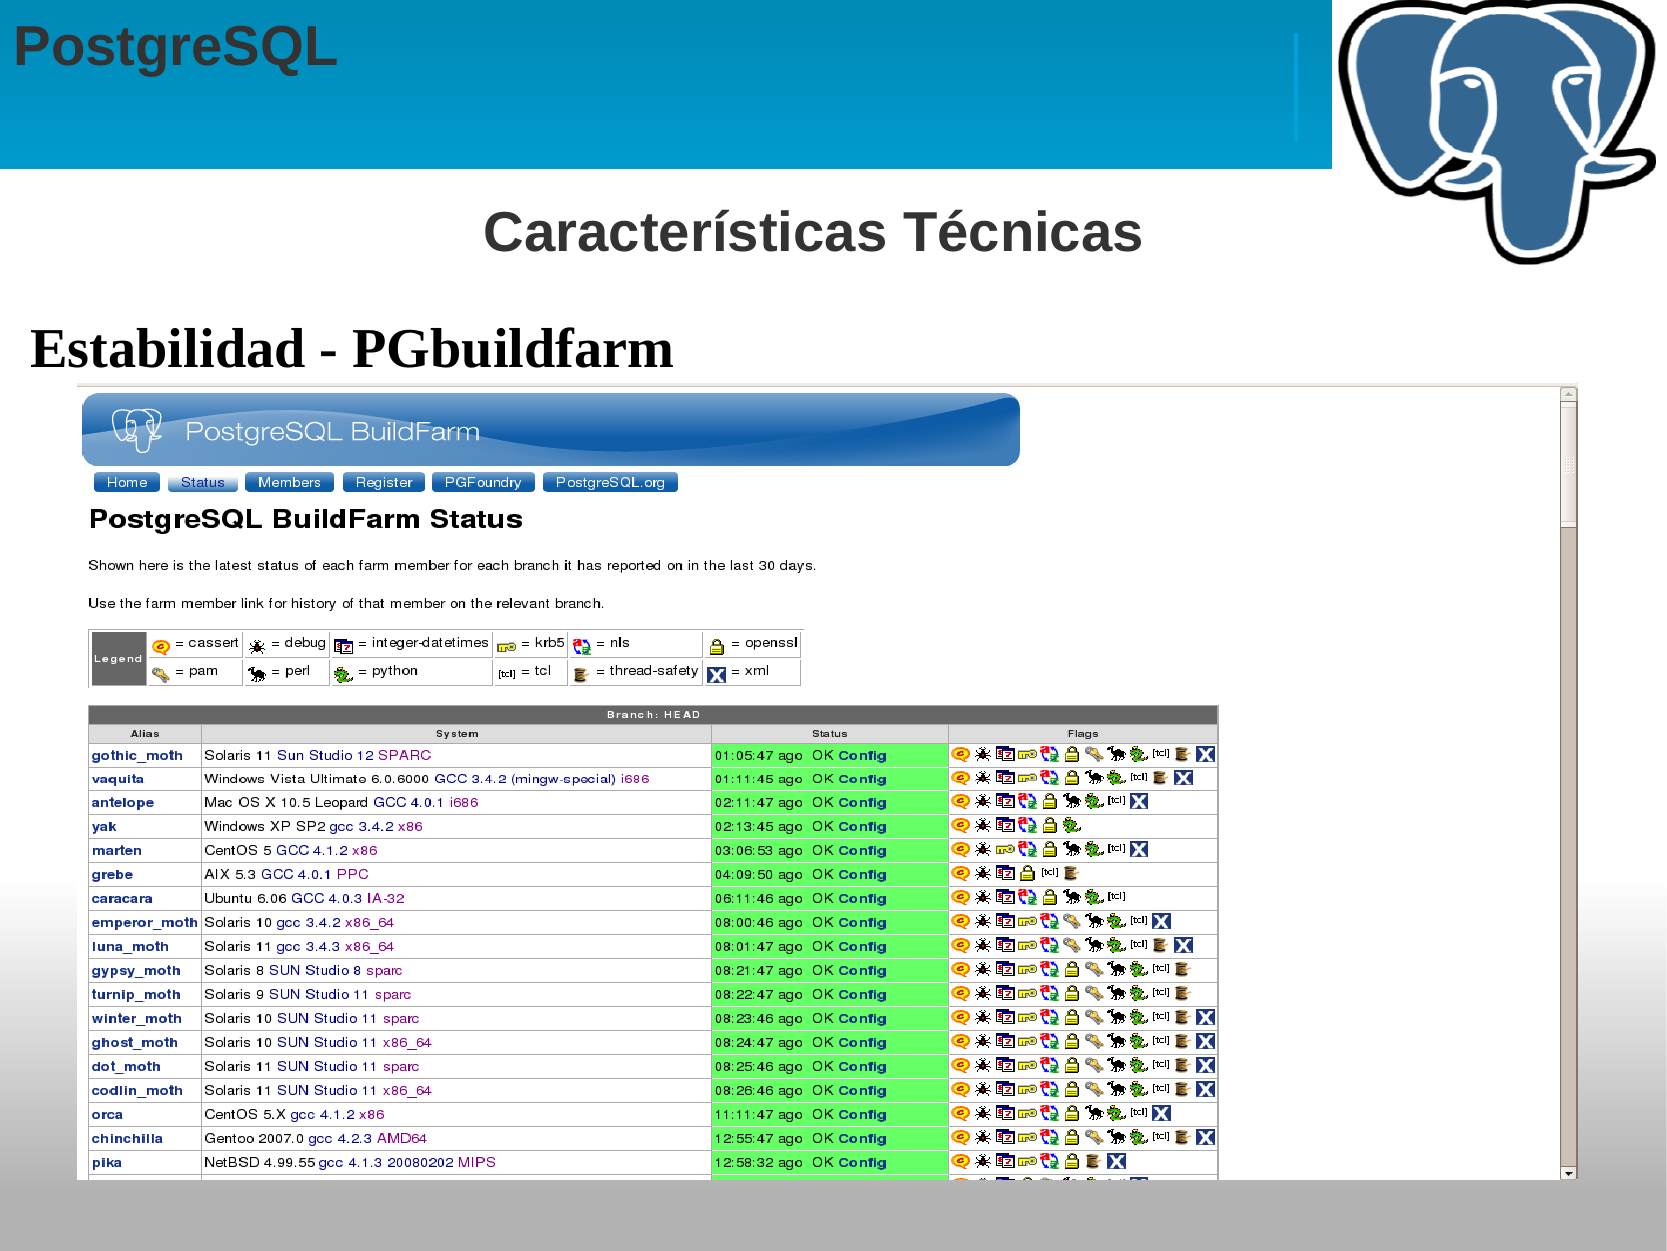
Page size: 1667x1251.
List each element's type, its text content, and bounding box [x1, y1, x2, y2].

picture [0, 0, 1667, 1251]
text_box Estabilidad - PGbuildfarm [30, 316, 1613, 445]
text_box Características Técnicas [13, 200, 1337, 265]
text_box PostgreSQL [13, 14, 1265, 79]
